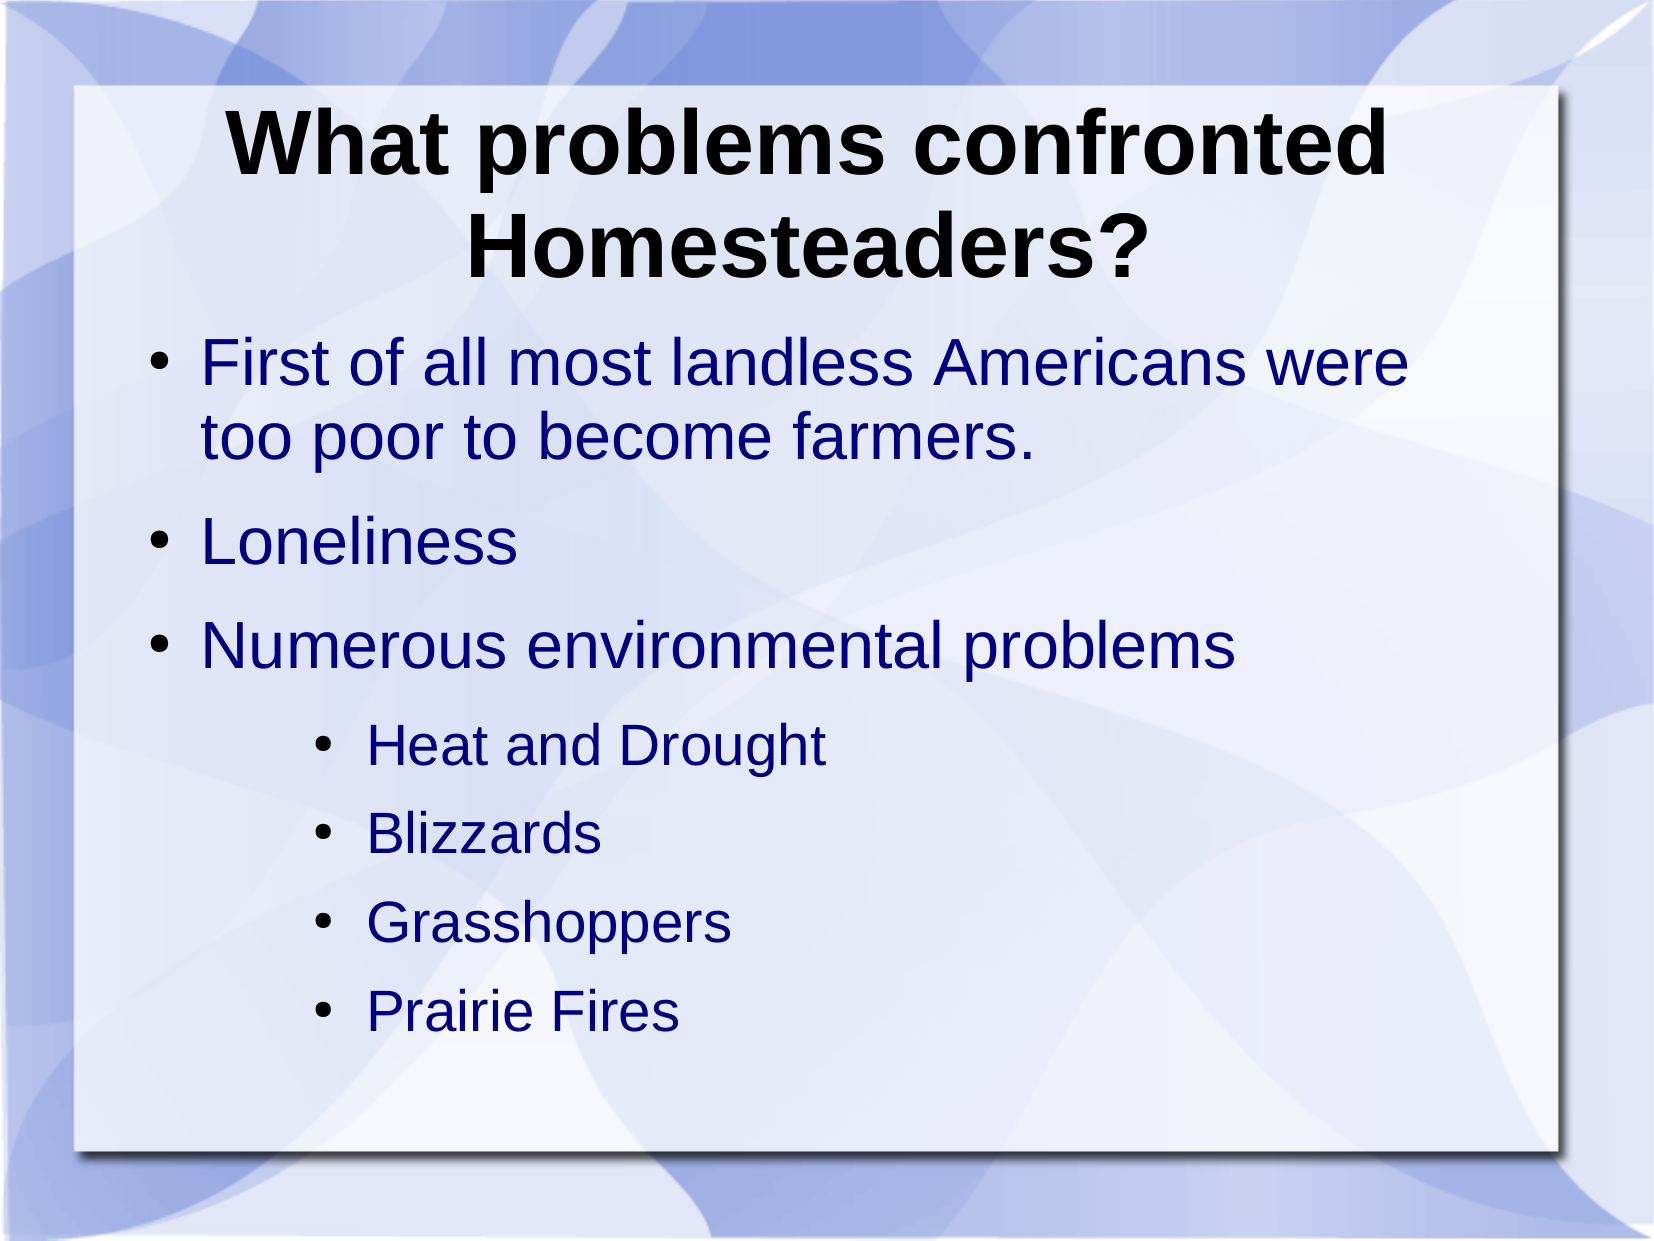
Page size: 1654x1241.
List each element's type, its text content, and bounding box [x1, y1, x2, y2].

list First of all most landless Americans were too poor to become farmers. Loneliness Numerous environmental problems Heat and Drought Blizzards Grasshoppers Prairie Fires [129, 324, 1489, 1043]
picture [0, 0, 1654, 1241]
title What problems confronted Homesteaders? [82, 90, 1536, 298]
